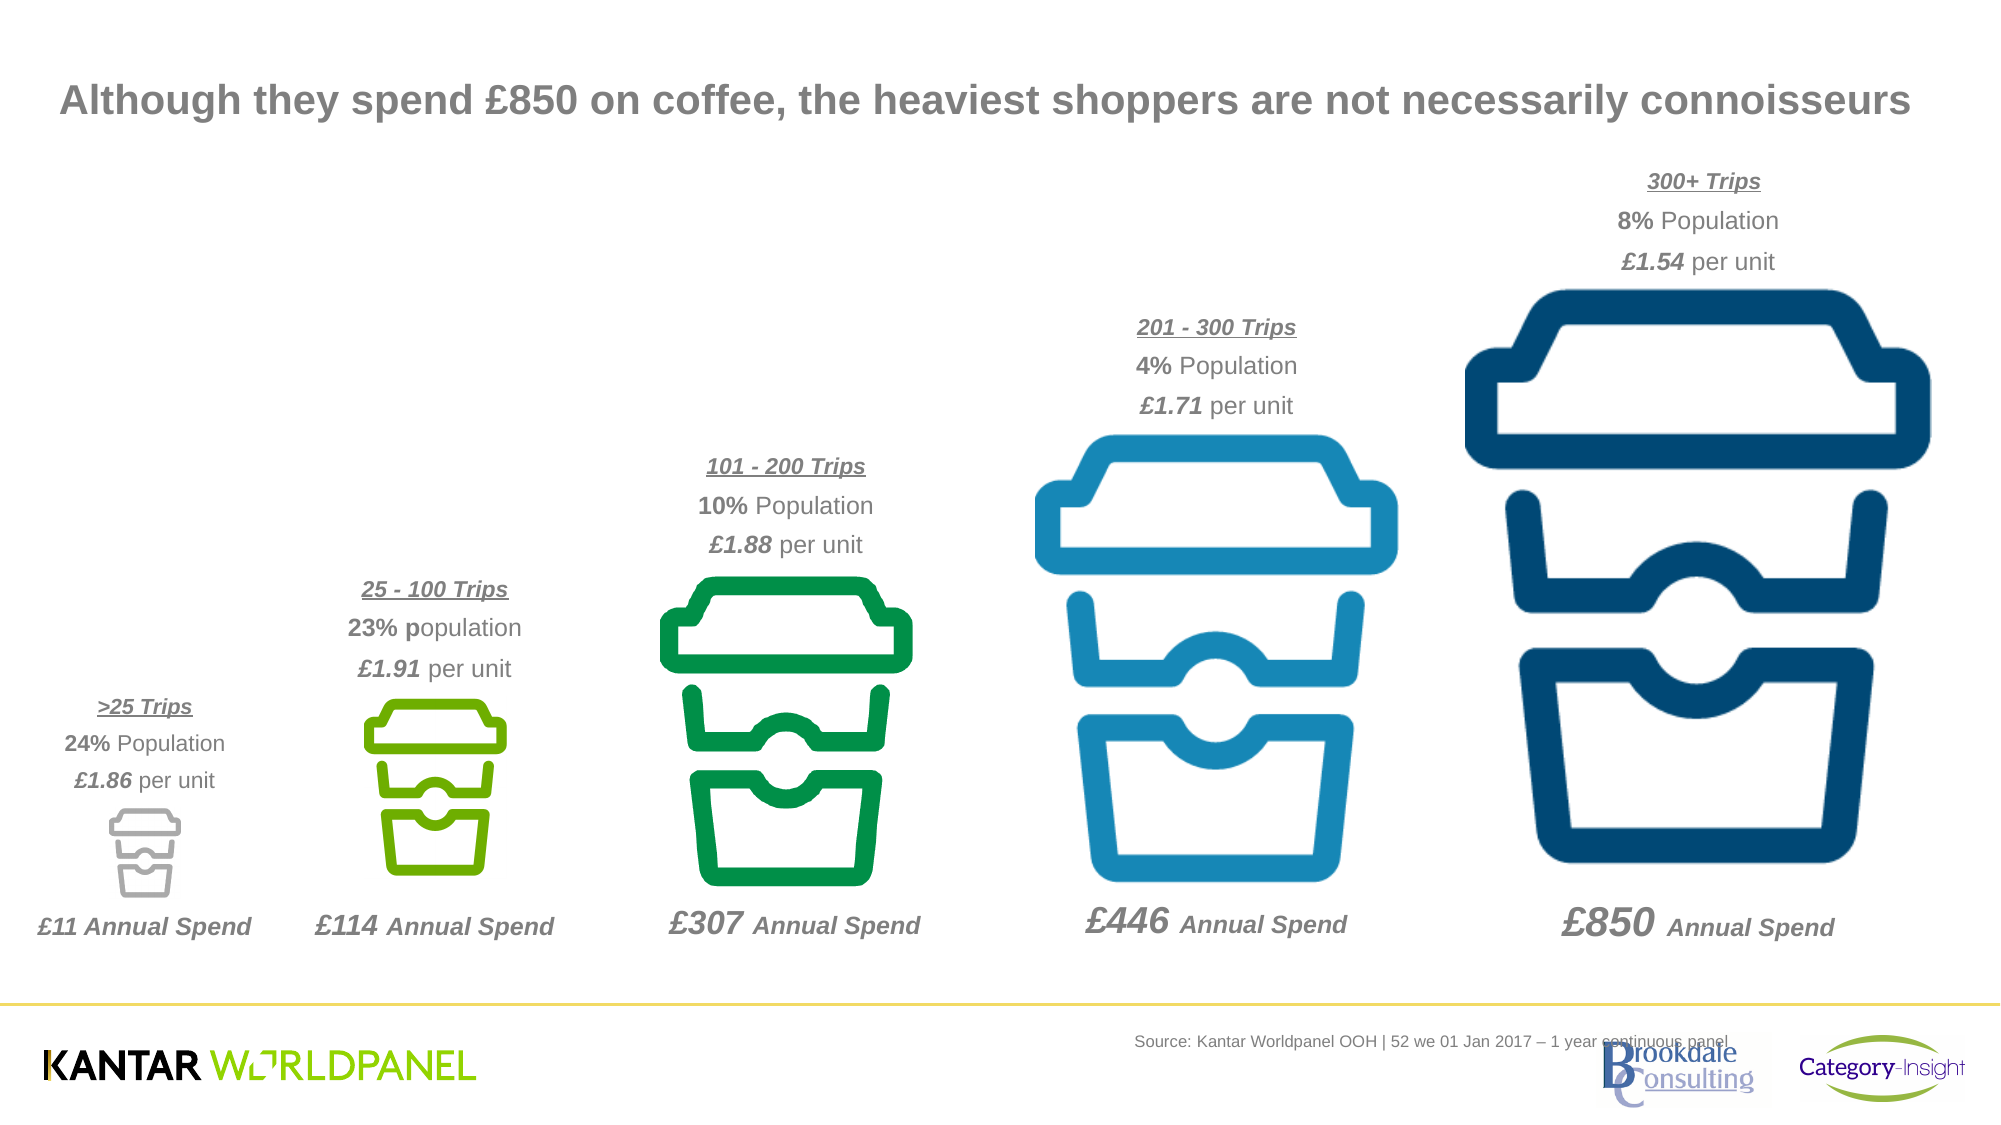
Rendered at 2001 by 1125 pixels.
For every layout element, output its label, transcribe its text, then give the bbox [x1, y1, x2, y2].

text_box 23% population [326, 599, 544, 654]
text_box £1.54 per unit [1595, 233, 1802, 288]
picture [1035, 428, 1399, 893]
text_box 8% Population [1590, 192, 1807, 247]
text_box £1.71 per unit [1113, 377, 1321, 432]
text_box 201 - 300 Trips [1120, 300, 1314, 352]
picture [109, 807, 181, 897]
picture [364, 696, 507, 879]
text_box £1.88 per unit [688, 516, 884, 571]
text_box 10% Population [670, 476, 903, 532]
picture [660, 571, 913, 888]
text_box 24% Population [50, 716, 241, 769]
text_box £307 Annual Spend [655, 888, 935, 953]
text_box Source: Kantar Worldpanel OOH | 52 we 01 Jan 2017 – 1 year continuous panel [1119, 1023, 1770, 1054]
text_box 300+ Trips [1607, 154, 1802, 207]
text_box 4% Population [1093, 337, 1341, 392]
text_box >25 Trips [72, 680, 218, 731]
picture [1465, 281, 1932, 876]
text_box £114 Annual Spend [293, 893, 577, 953]
text_box 101 - 200 Trips [689, 438, 883, 491]
text_box £446 Annual Spend [1070, 883, 1364, 953]
text_box £850 Annual Spend [1541, 882, 1856, 958]
text_box 25 - 100 Trips [348, 561, 522, 614]
text_box £1.86 per unit [54, 753, 236, 805]
title Although they spend £850 on coffee, the heaviest shoppers are not necessarily connoisseurs [58, 72, 1941, 141]
text_box £1.91 per unit [337, 639, 533, 695]
text_box £11 Annual Spend [24, 897, 265, 952]
